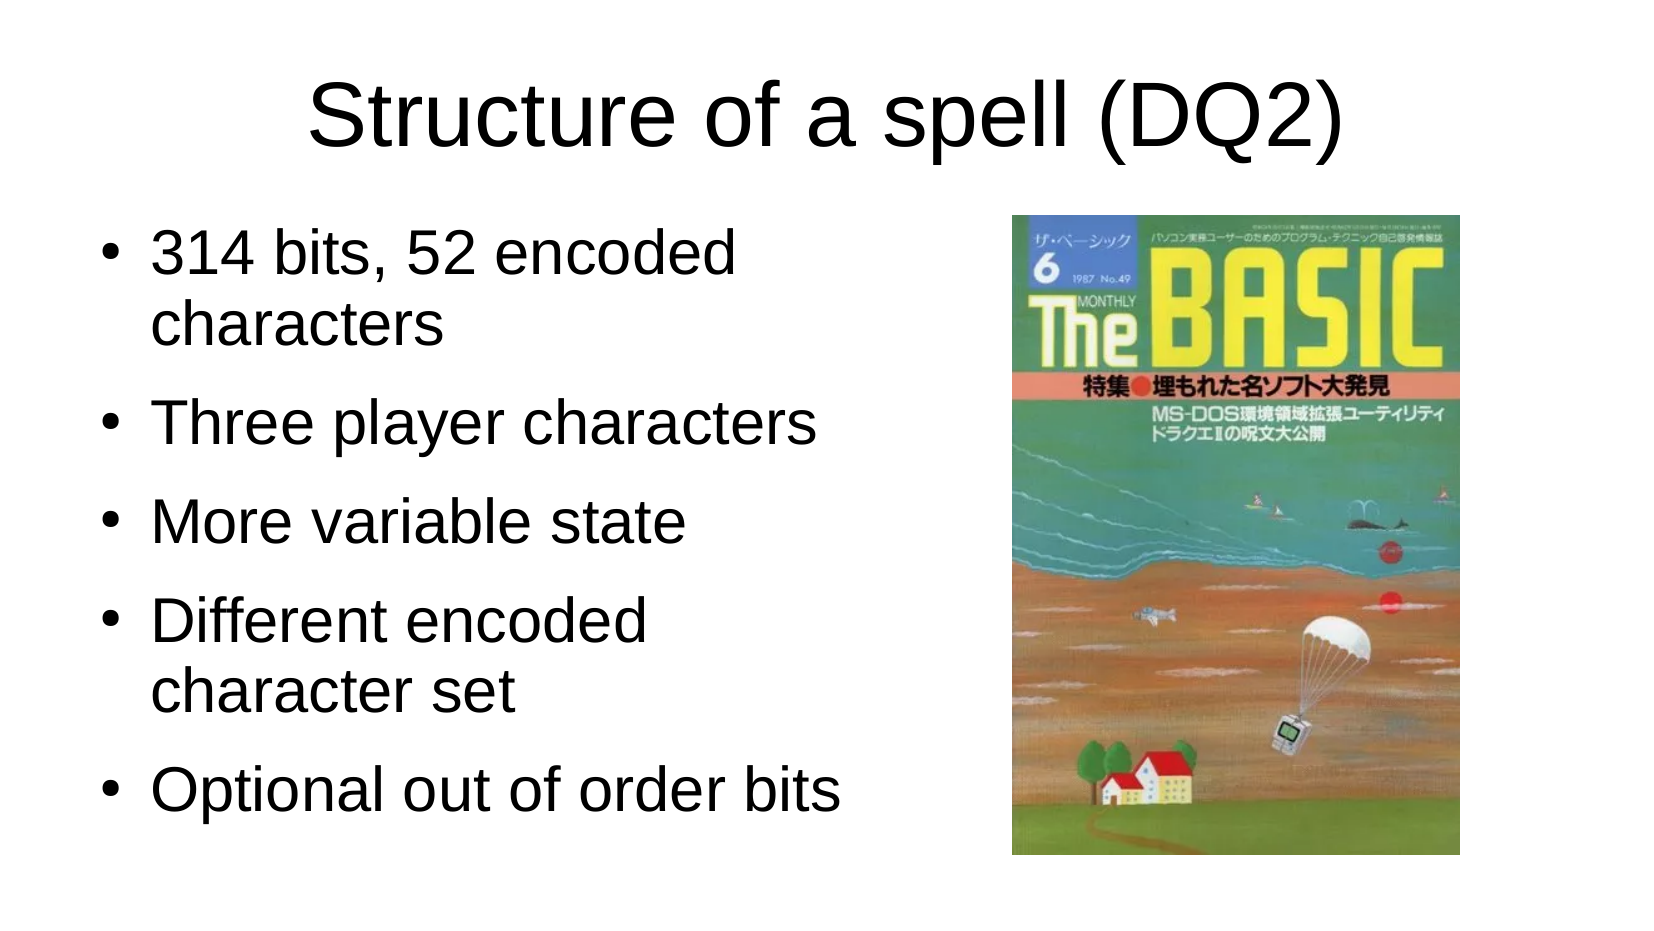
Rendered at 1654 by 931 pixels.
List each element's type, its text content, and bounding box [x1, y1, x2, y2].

title Structure of a spell (DQ2) [82, 37, 1571, 193]
picture [1012, 215, 1460, 856]
list 314 bits, 52 encoded characters Three player characters More variable state Different encoded character set Optional out of order bits [82, 217, 901, 826]
